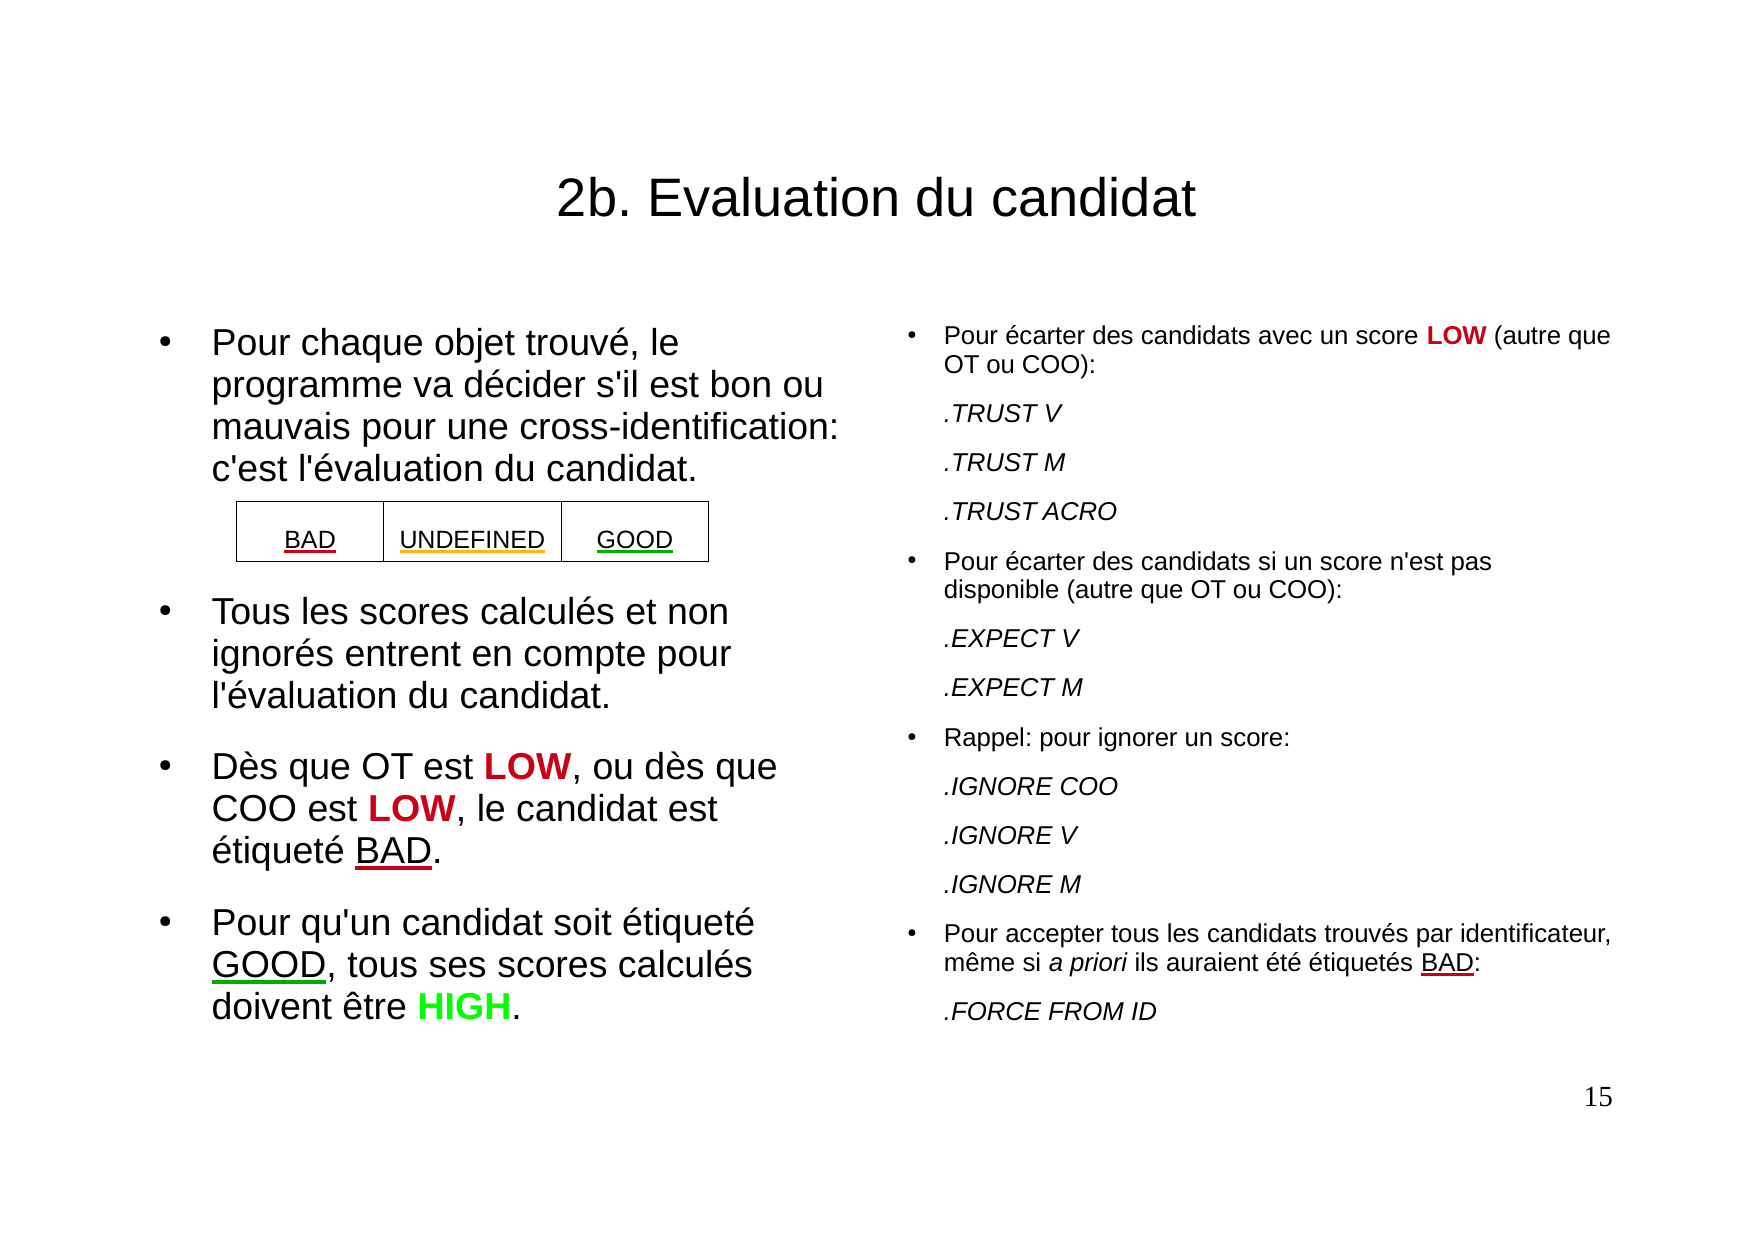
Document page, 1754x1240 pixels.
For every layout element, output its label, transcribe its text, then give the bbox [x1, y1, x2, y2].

text_box UNDEFINED [414, 518, 562, 562]
text_box BAD [206, 518, 414, 562]
list Pour écarter des candidats avec un score LOW (autre que OT ou COO): .TRUST V .TRUST M .TRUST ACRO Pour écarter des candidats si un score n'est pas disponible (autre que OT ou COO): .EXPECT V .EXPECT M Rappel: pour ignorer un score: .IGNORE COO .IGNORE V .IGNORE M Pour accepter tous les candidats trouvés par identificateur, même si a priori ils auraient été étiquetés BAD: .FORCE FROM ID [895, 321, 1614, 1062]
title 2b. Evaluation du candidat [140, 103, 1614, 291]
list Pour chaque objet trouvé, le programme va décider s'il est bon ou mauvais pour une cross-identification: c'est l'évaluation du candidat. Tous les scores calculés et non ignorés entrent en compte pour l'évaluation du candidat. Dès que OT est LOW, ou dès que COO est LOW, le candidat est étiqueté BAD. Pour qu'un candidat soit étiqueté GOOD, tous ses scores calculés doivent être HIGH. [140, 321, 860, 1062]
text_box GOOD [562, 518, 739, 562]
